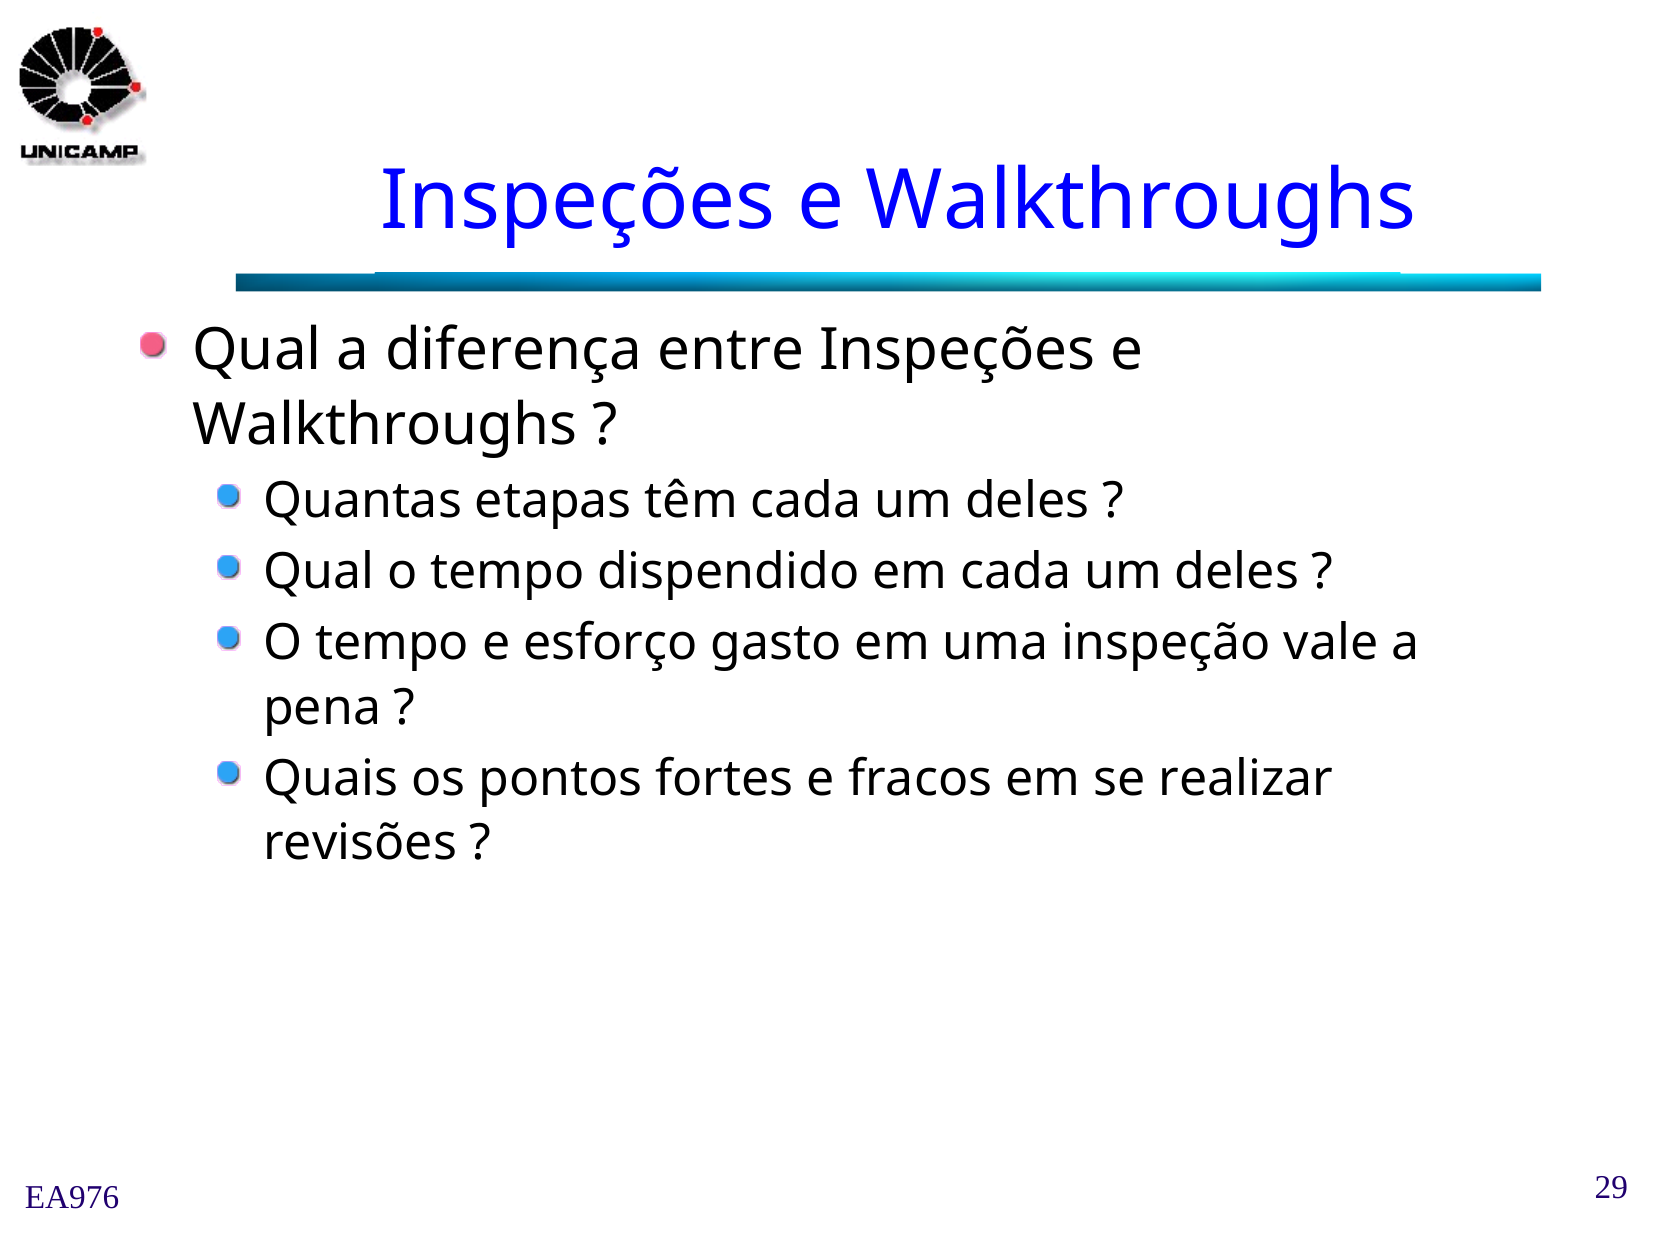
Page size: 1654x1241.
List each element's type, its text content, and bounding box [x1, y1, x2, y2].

picture [125, 272, 1654, 295]
list Qual a diferença entre Inspeções e Walkthroughs ? Quantas etapas têm cada um deles ? Qual o tempo dispendido em cada um deles ? O tempo e esforço gasto em uma inspeção vale a pena ? Quais os pontos fortes e fracos em se realizar revisões ? [121, 309, 1534, 1167]
title Inspeções e Walkthroughs [264, 57, 1534, 250]
